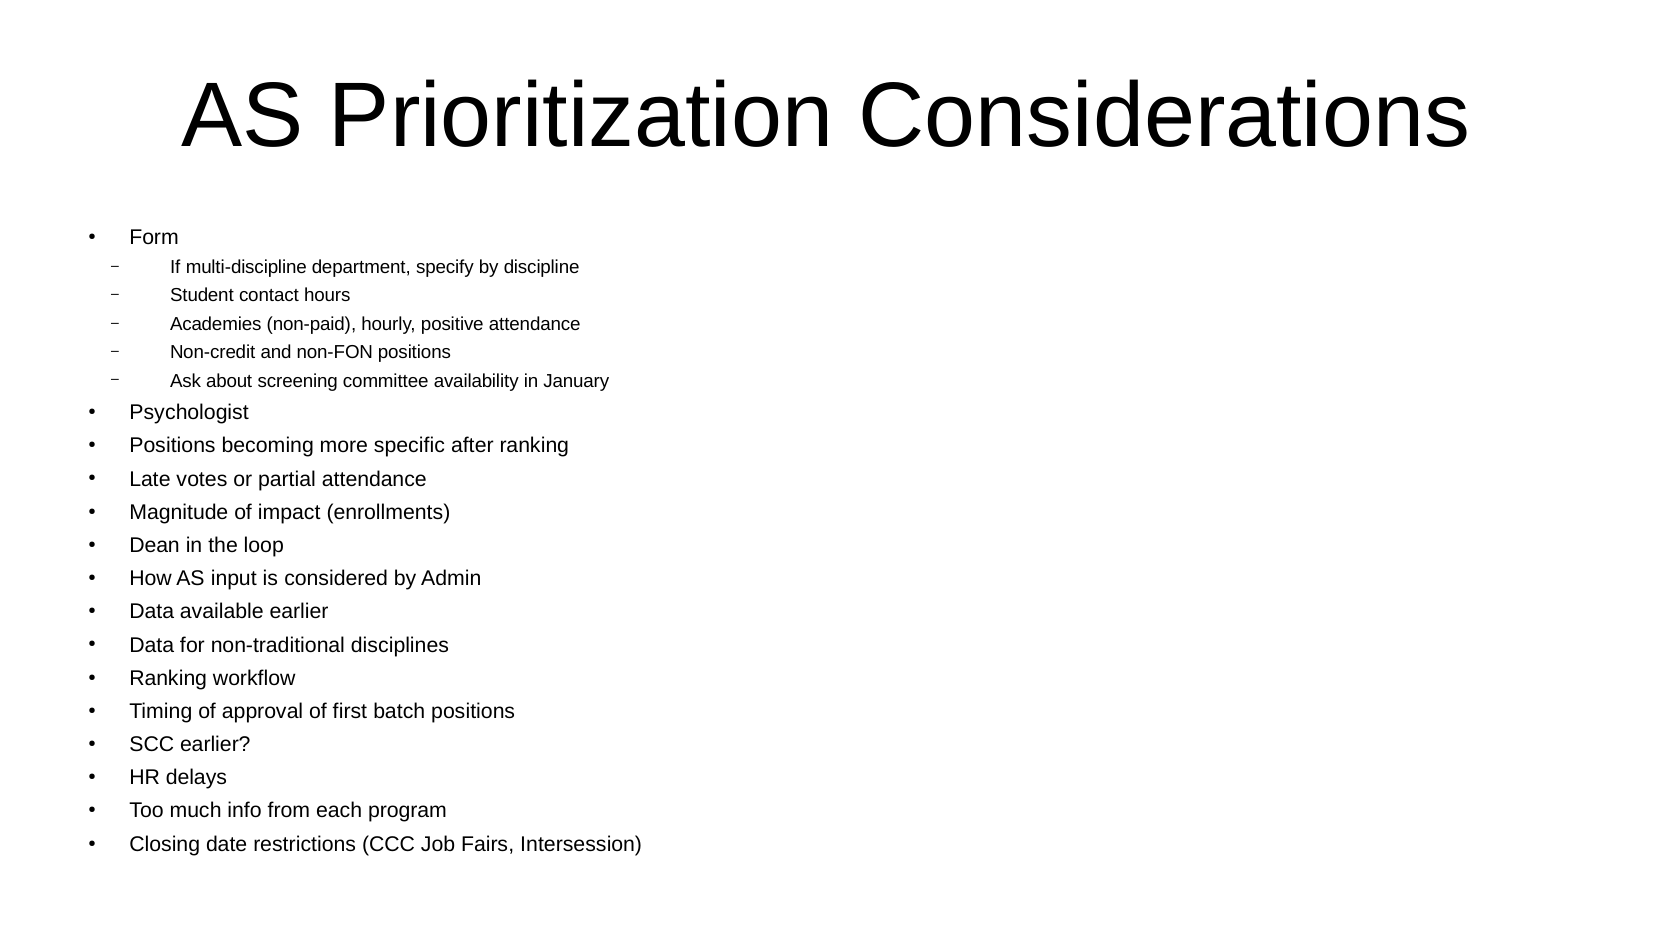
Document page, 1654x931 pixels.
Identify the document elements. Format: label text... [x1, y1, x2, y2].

list Form If multi-discipline department, specify by discipline Student contact hours Academies (non-paid), hourly, positive attendance Non-credit and non-FON positions Ask about screening committee availability in January Psychologist Positions becoming more specific after ranking Late votes or partial attendance Magnitude of impact (enrollments) Dean in the loop How AS input is considered by Admin Data available earlier Data for non-traditional disciplines Ranking workflow Timing of approval of first batch positions SCC earlier? HR delays Too much info from each program Closing date restrictions (CCC Job Fairs, Intersession) [82, 192, 1571, 871]
title AS Prioritization Considerations [82, 37, 1571, 192]
